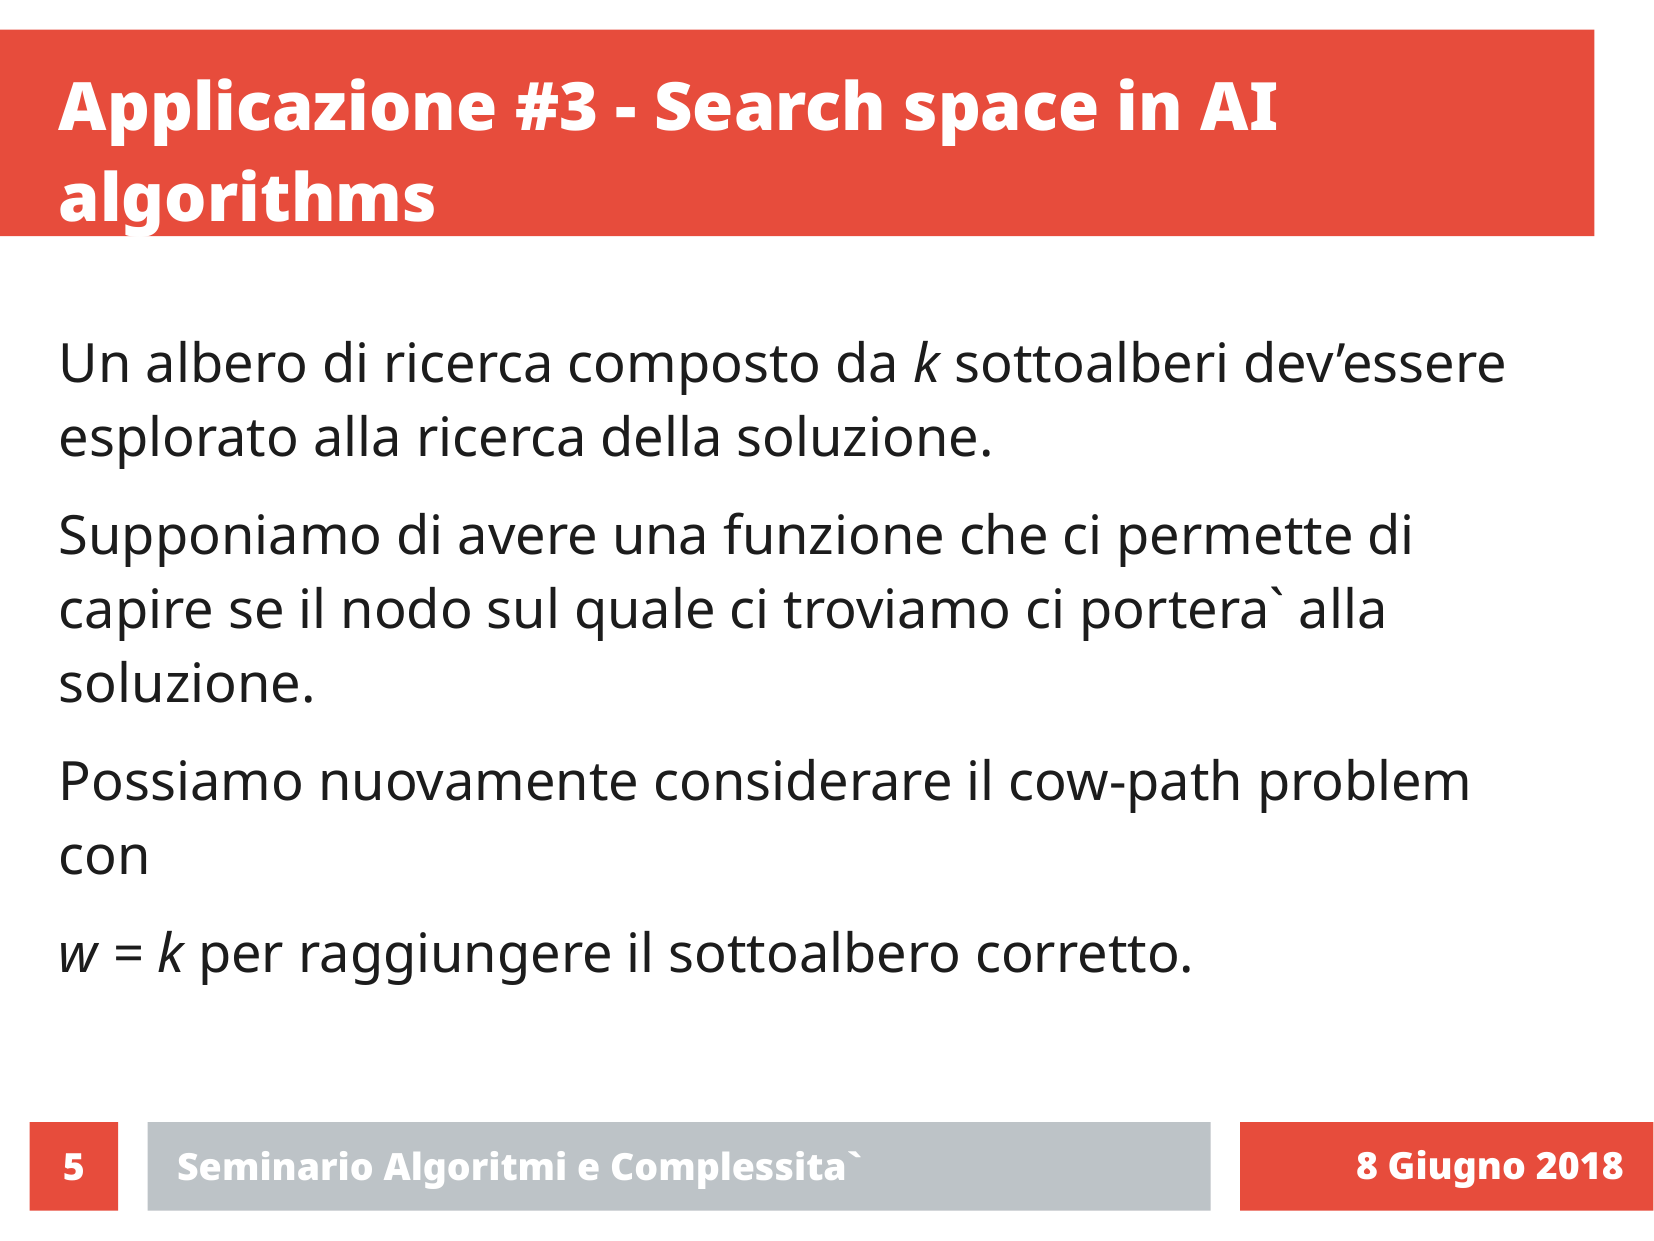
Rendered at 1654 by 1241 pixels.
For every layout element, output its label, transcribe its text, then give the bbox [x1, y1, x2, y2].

title Applicazione #3 - Search space in AI algorithms [59, 59, 1595, 207]
list Un albero di ricerca composto da k sottoalberi dev’essere esplorato alla ricerca della soluzione. Supponiamo di avere una funzione che ci permette di capire se il nodo sul quale ci troviamo ci portera` alla soluzione. Possiamo nuovamente considerare il cow-path problem con w = k per raggiungere il sottoalbero corretto. [59, 324, 1565, 1093]
